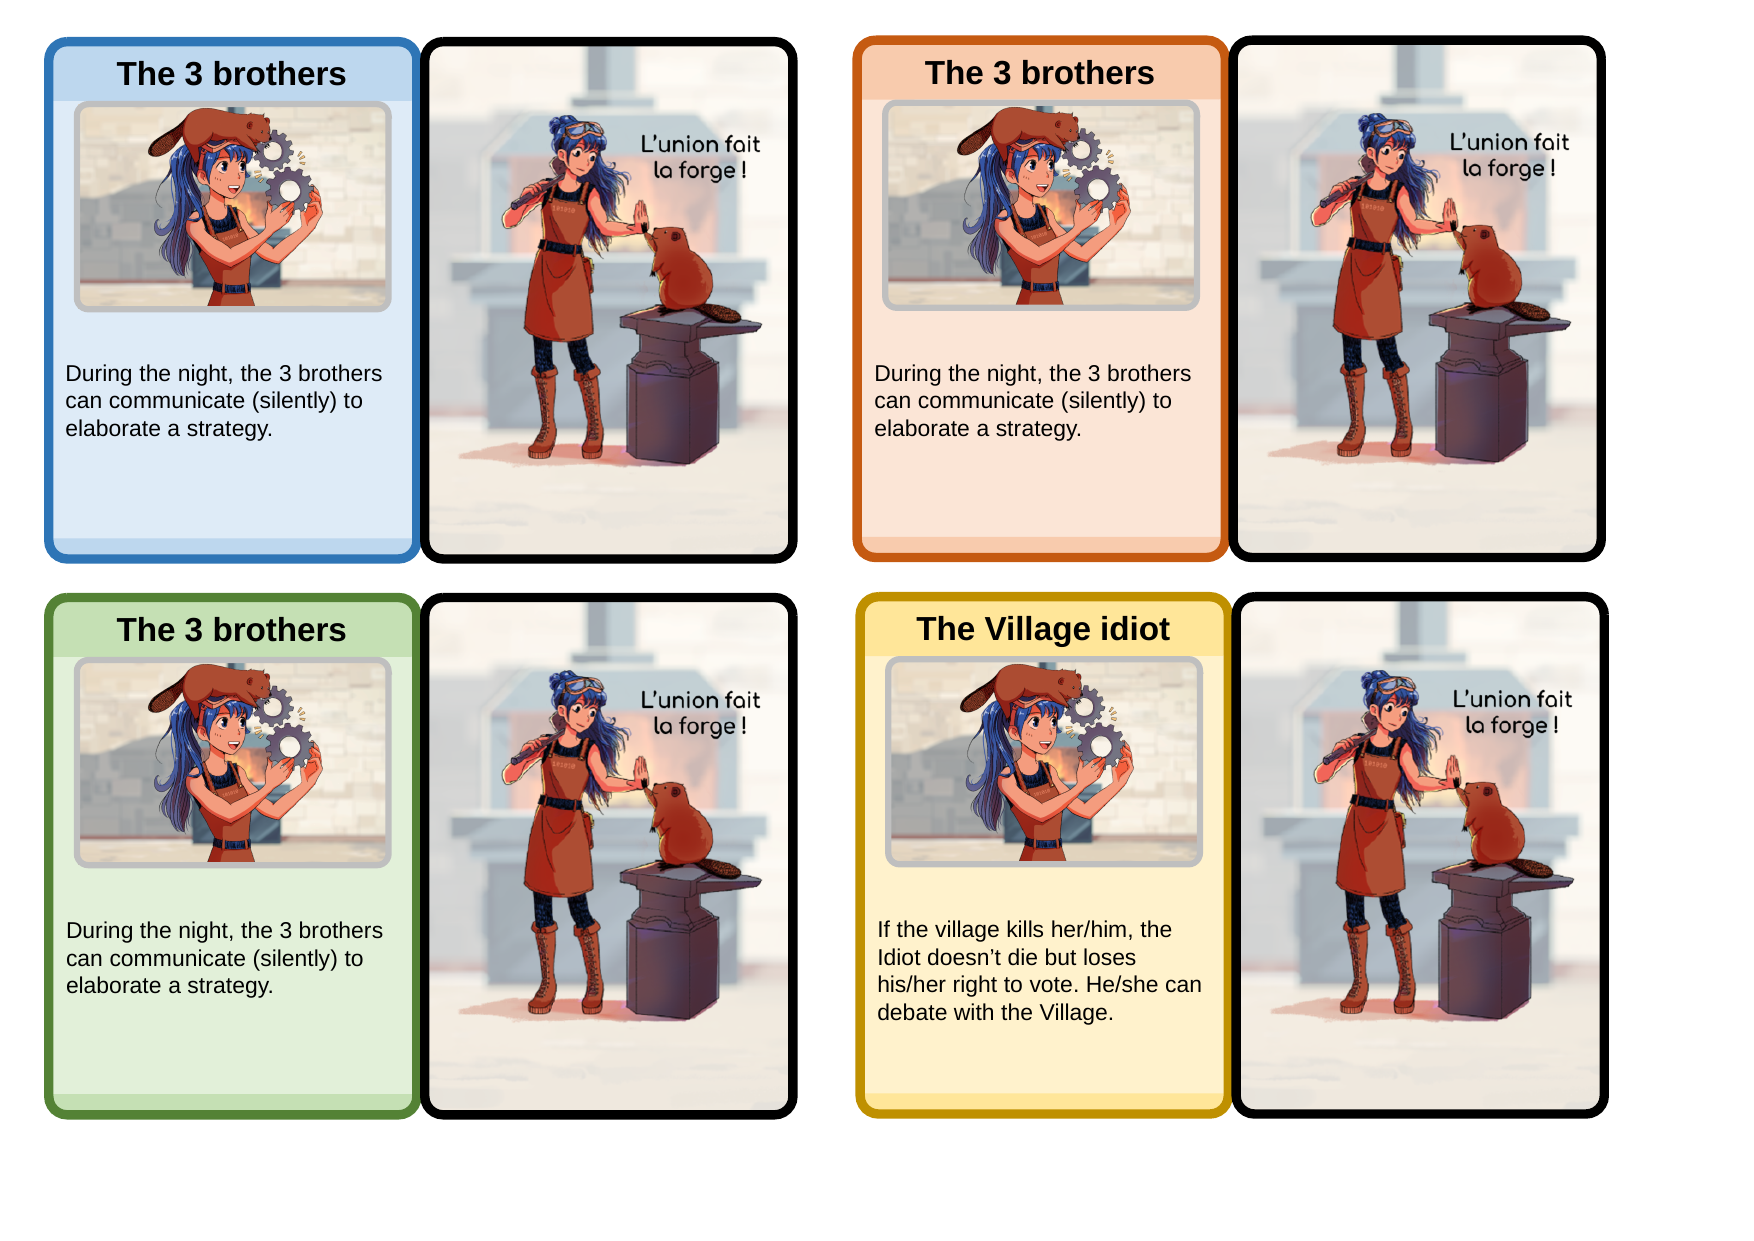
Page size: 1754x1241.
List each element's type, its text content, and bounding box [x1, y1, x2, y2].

text_box The Village idiot [865, 602, 1223, 657]
text_box During the night, the 3 brothers can communicate (silently) to elaborate a strategy. [50, 908, 414, 1089]
text_box [54, 657, 412, 908]
text_box The 3 brothers [54, 603, 412, 657]
picture [81, 108, 385, 306]
picture [1238, 45, 1596, 552]
text_box [54, 531, 412, 554]
text_box [865, 656, 1223, 907]
text_box The 3 brothers [862, 45, 1220, 100]
text_box [862, 100, 1220, 350]
text_box [54, 101, 412, 350]
text_box If the village kills her/him, the Idiot doesn’t die but loses his/her right to vote. He/she can debate with the Village. [862, 907, 1225, 1088]
text_box [862, 531, 1220, 552]
picture [1241, 602, 1599, 1109]
picture [81, 664, 385, 862]
picture [889, 106, 1193, 304]
text_box [865, 1088, 1223, 1109]
text_box During the night, the 3 brothers can communicate (silently) to elaborate a strategy. [859, 350, 1222, 531]
text_box During the night, the 3 brothers can communicate (silently) to elaborate a strategy. [50, 350, 413, 531]
picture [430, 603, 788, 1110]
text_box The 3 brothers [54, 47, 412, 101]
picture [892, 663, 1196, 861]
text_box [54, 1089, 412, 1110]
picture [430, 47, 788, 554]
